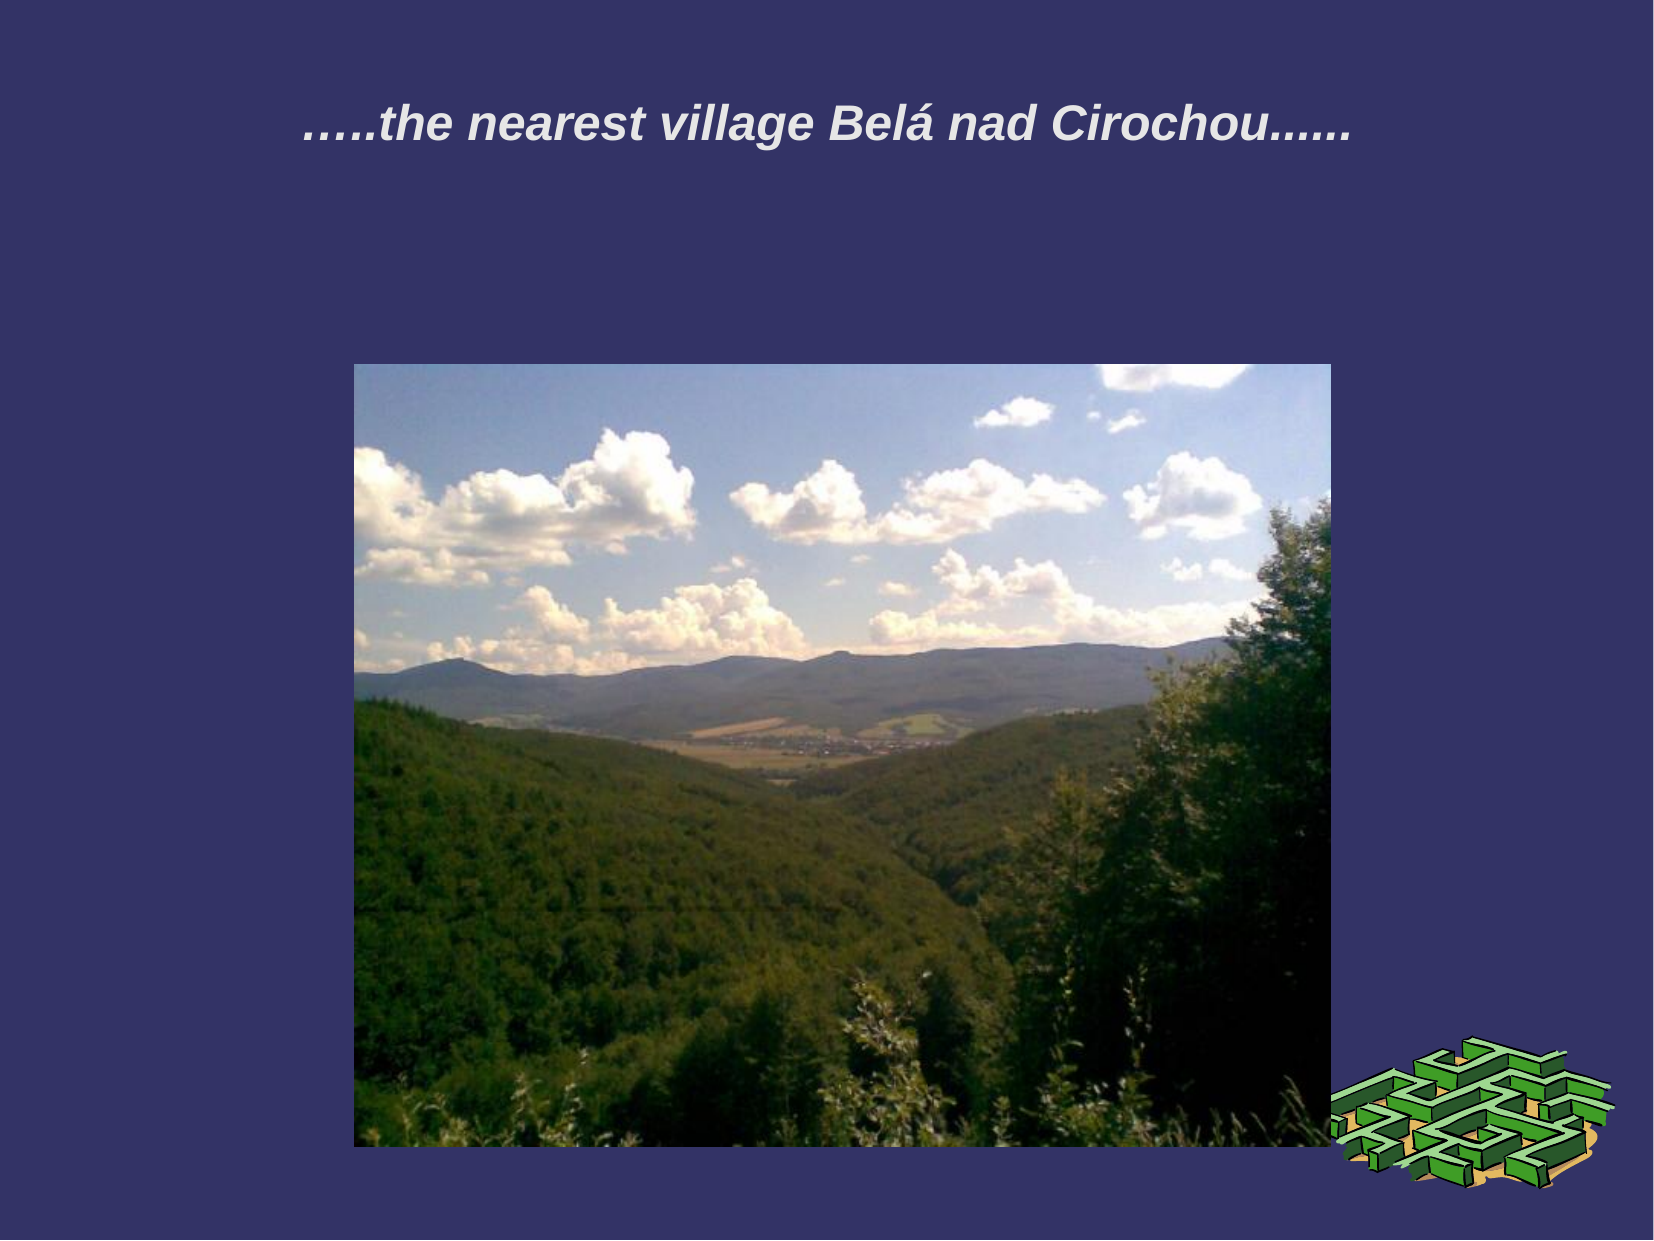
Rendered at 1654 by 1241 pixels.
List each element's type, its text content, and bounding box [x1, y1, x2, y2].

picture [354, 364, 1331, 1147]
title …..the nearest village Belá nad Cirochou...... [121, 19, 1534, 227]
